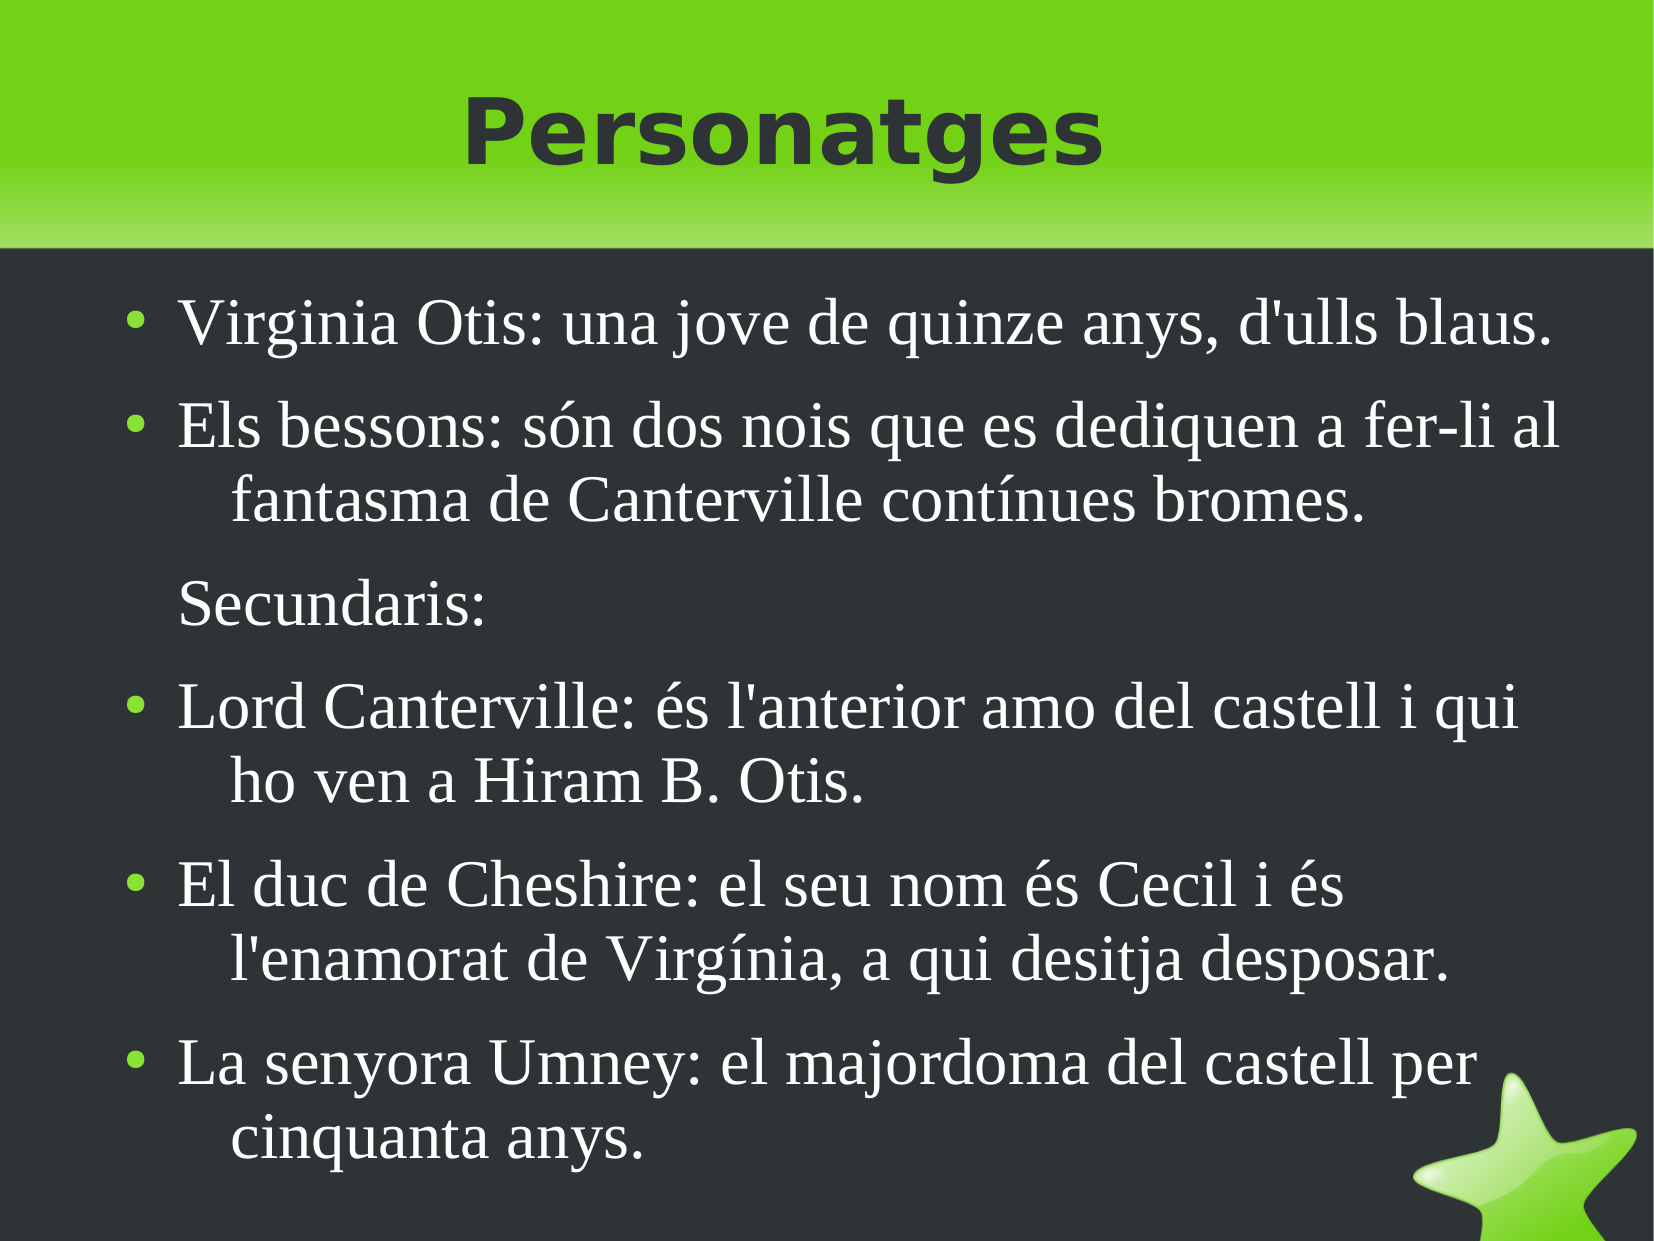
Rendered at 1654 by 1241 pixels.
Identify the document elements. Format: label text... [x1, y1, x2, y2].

title Personatges [76, 36, 1565, 229]
list Virginia Otis: una jove de quinze anys, d'ulls blaus. Els bessons: són dos nois que es dediquen a fer-li al fantasma de Canterville contínues bromes. Secundaris: Lord Canterville: és l'anterior amo del castell i qui ho ven a Hiram B. Otis. El duc de Cheshire: el seu nom és Cecil i és l'enamorat de Virgínia, a qui desitja desposar. La senyora Umney: el majordoma del castell per cinquanta anys. [88, 284, 1577, 1241]
picture [0, 0, 1654, 1241]
